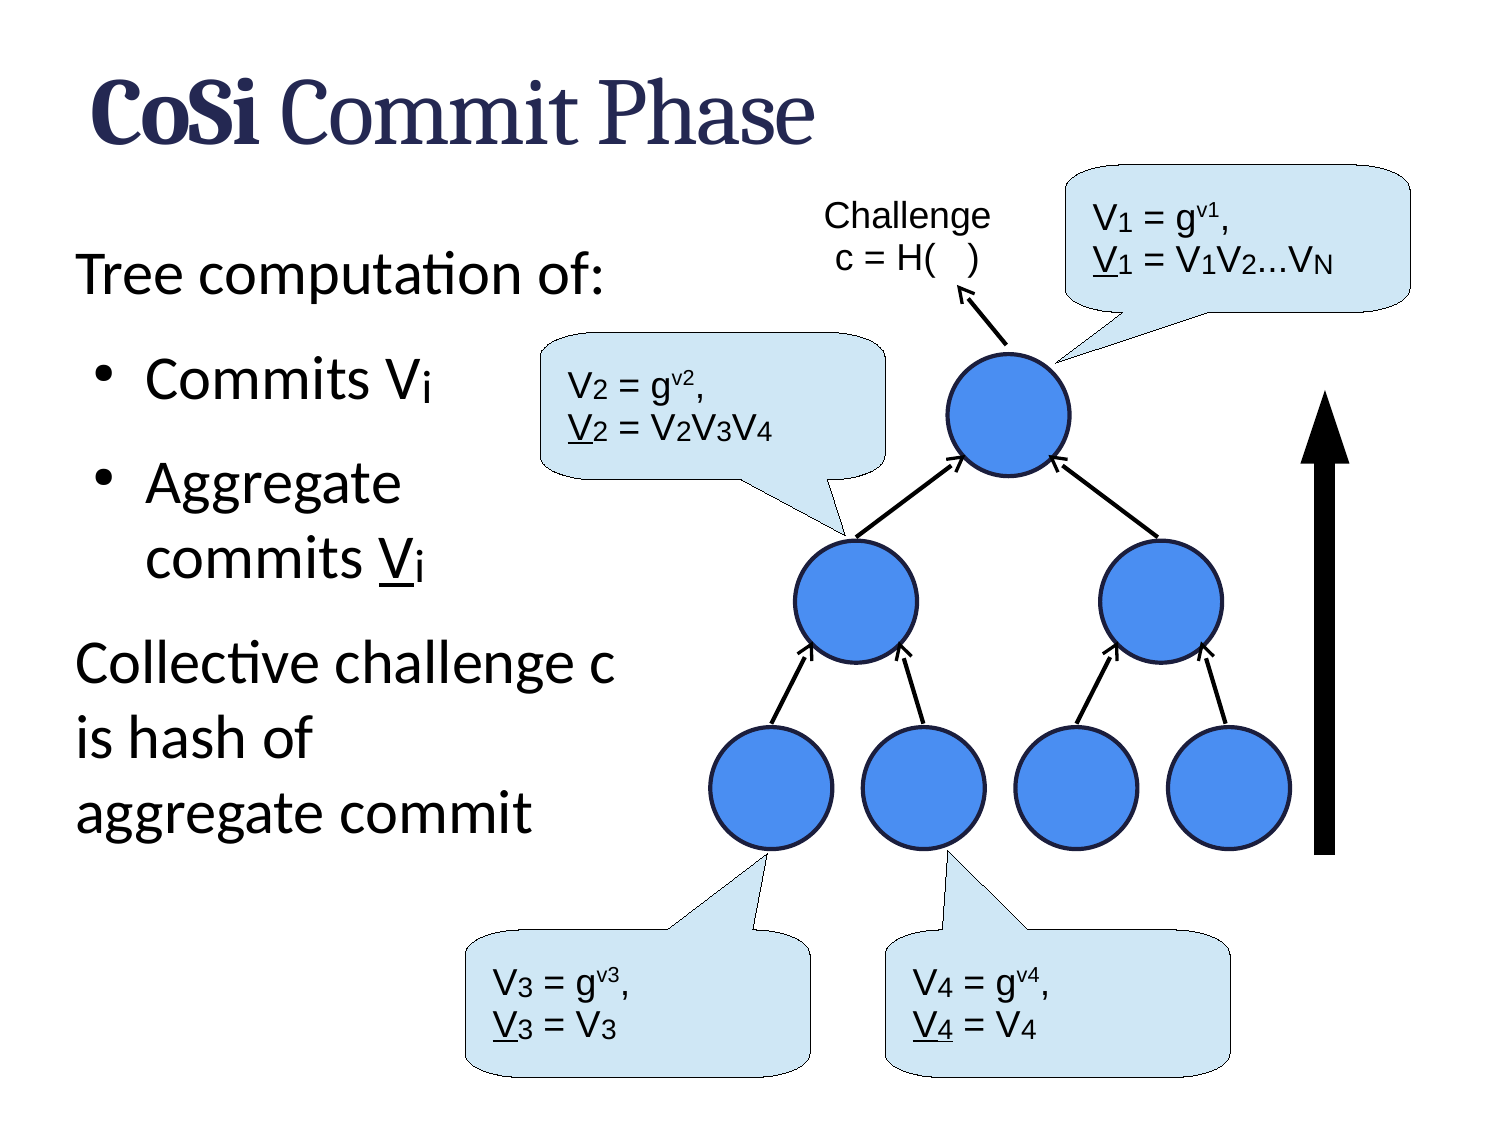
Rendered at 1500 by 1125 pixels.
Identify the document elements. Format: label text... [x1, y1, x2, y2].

text_box [862, 727, 985, 850]
text_box [947, 354, 1070, 477]
text_box V2 = gv2, V2 = V2V3V4 [540, 332, 886, 536]
text_box [710, 727, 833, 850]
list Tree computation of: Commits Vi Aggregate commits Vi Collective challenge c is hash of aggregate commit [75, 232, 1325, 1096]
text_box [795, 540, 918, 663]
text_box Challenge c = H( ) [750, 187, 1066, 286]
text_box V1 = gv1, V1 = V1V2...VN [1055, 164, 1411, 364]
text_box V4 = gv4, V4 = V4 [885, 850, 1231, 1078]
text_box [1015, 727, 1138, 850]
text_box [1100, 540, 1223, 663]
text_box [1167, 727, 1291, 850]
title CoSi Commit Phase [75, 12, 1325, 200]
